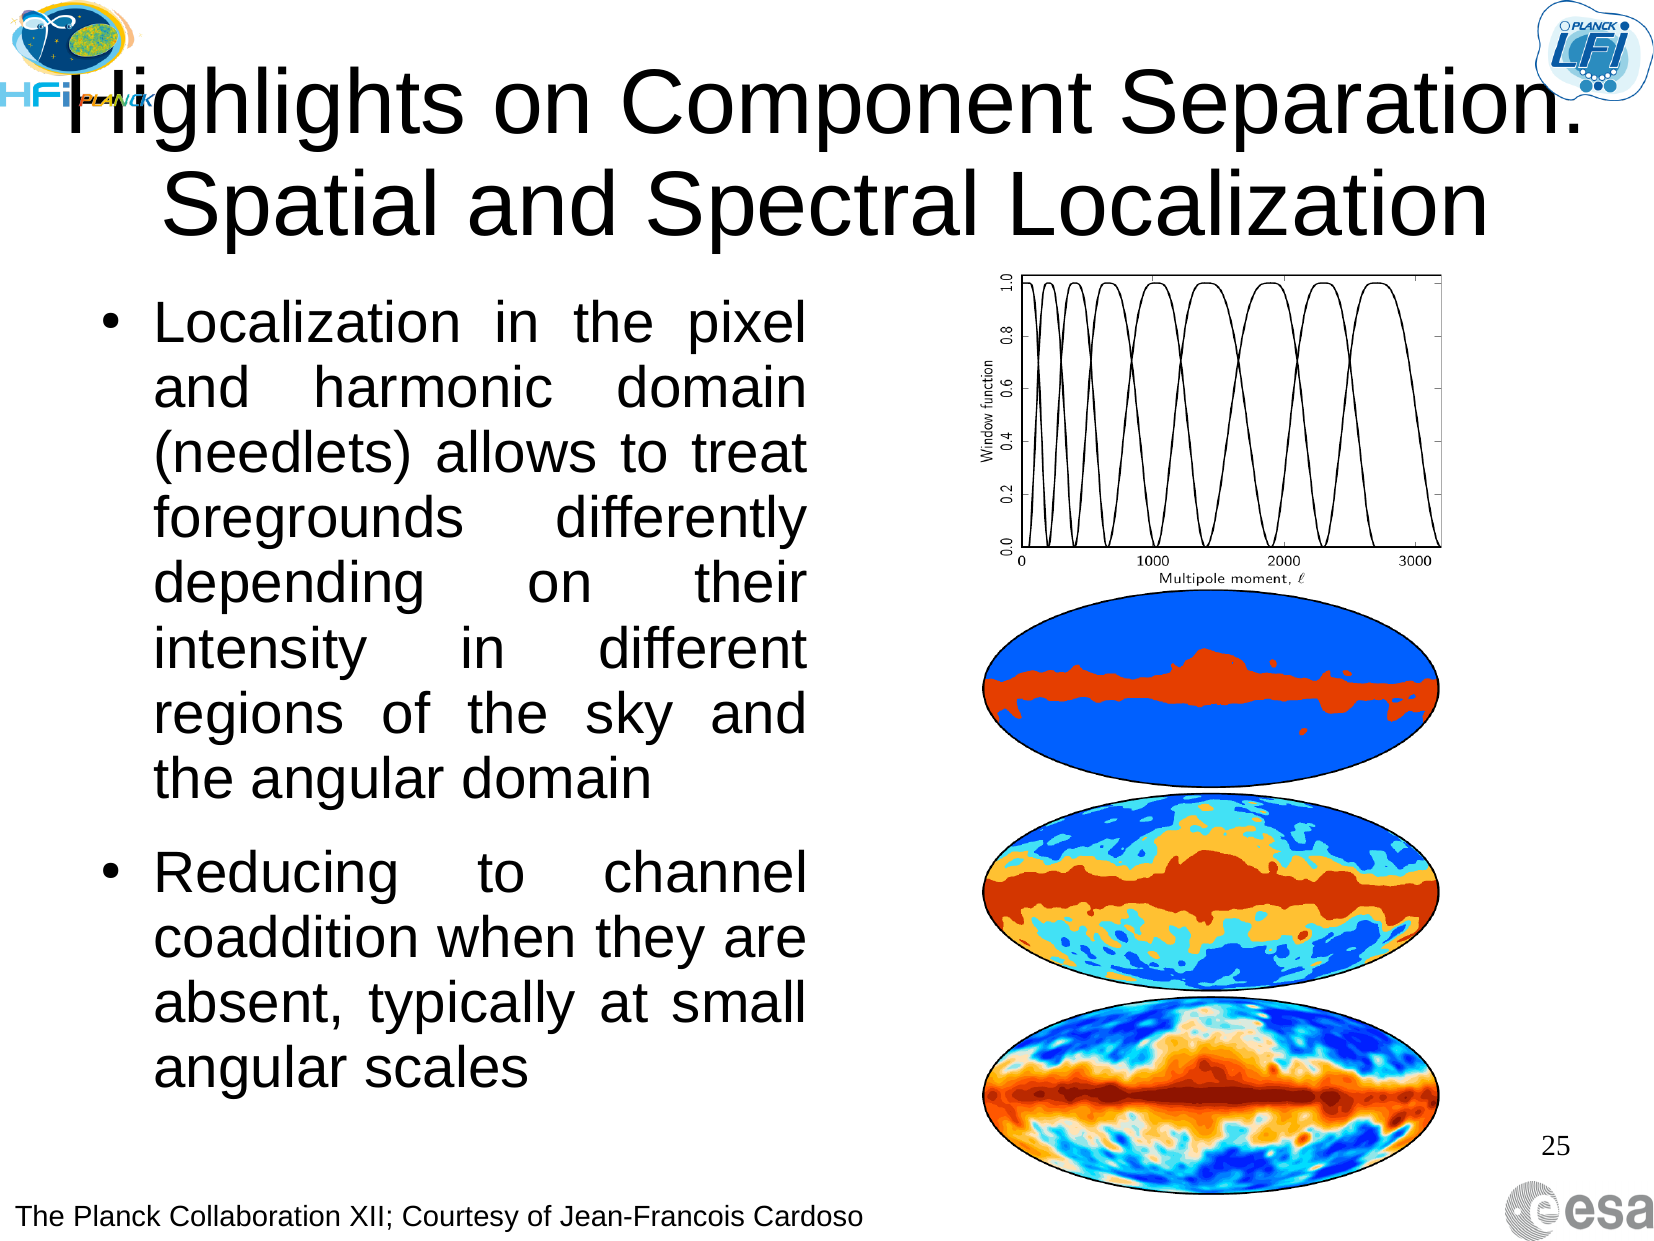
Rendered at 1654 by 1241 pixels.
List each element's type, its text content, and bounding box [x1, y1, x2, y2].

picture [1505, 1181, 1654, 1241]
picture [0, 0, 156, 108]
picture [974, 265, 1447, 1211]
list Localization in the pixel and harmonic domain (needlets) allows to treat foregrounds differently depending on their intensity in different regions of the sky and the angular domain Reducing to channel coaddition when they are absent, typically at small angular scales [82, 290, 809, 1101]
text_box The Planck Collaboration XII; Courtesy of Jean-Francois Cardoso [0, 1192, 881, 1241]
title Highlights on Component Separation: Spatial and Spectral Localization [0, 49, 1654, 257]
picture [1535, 0, 1654, 101]
